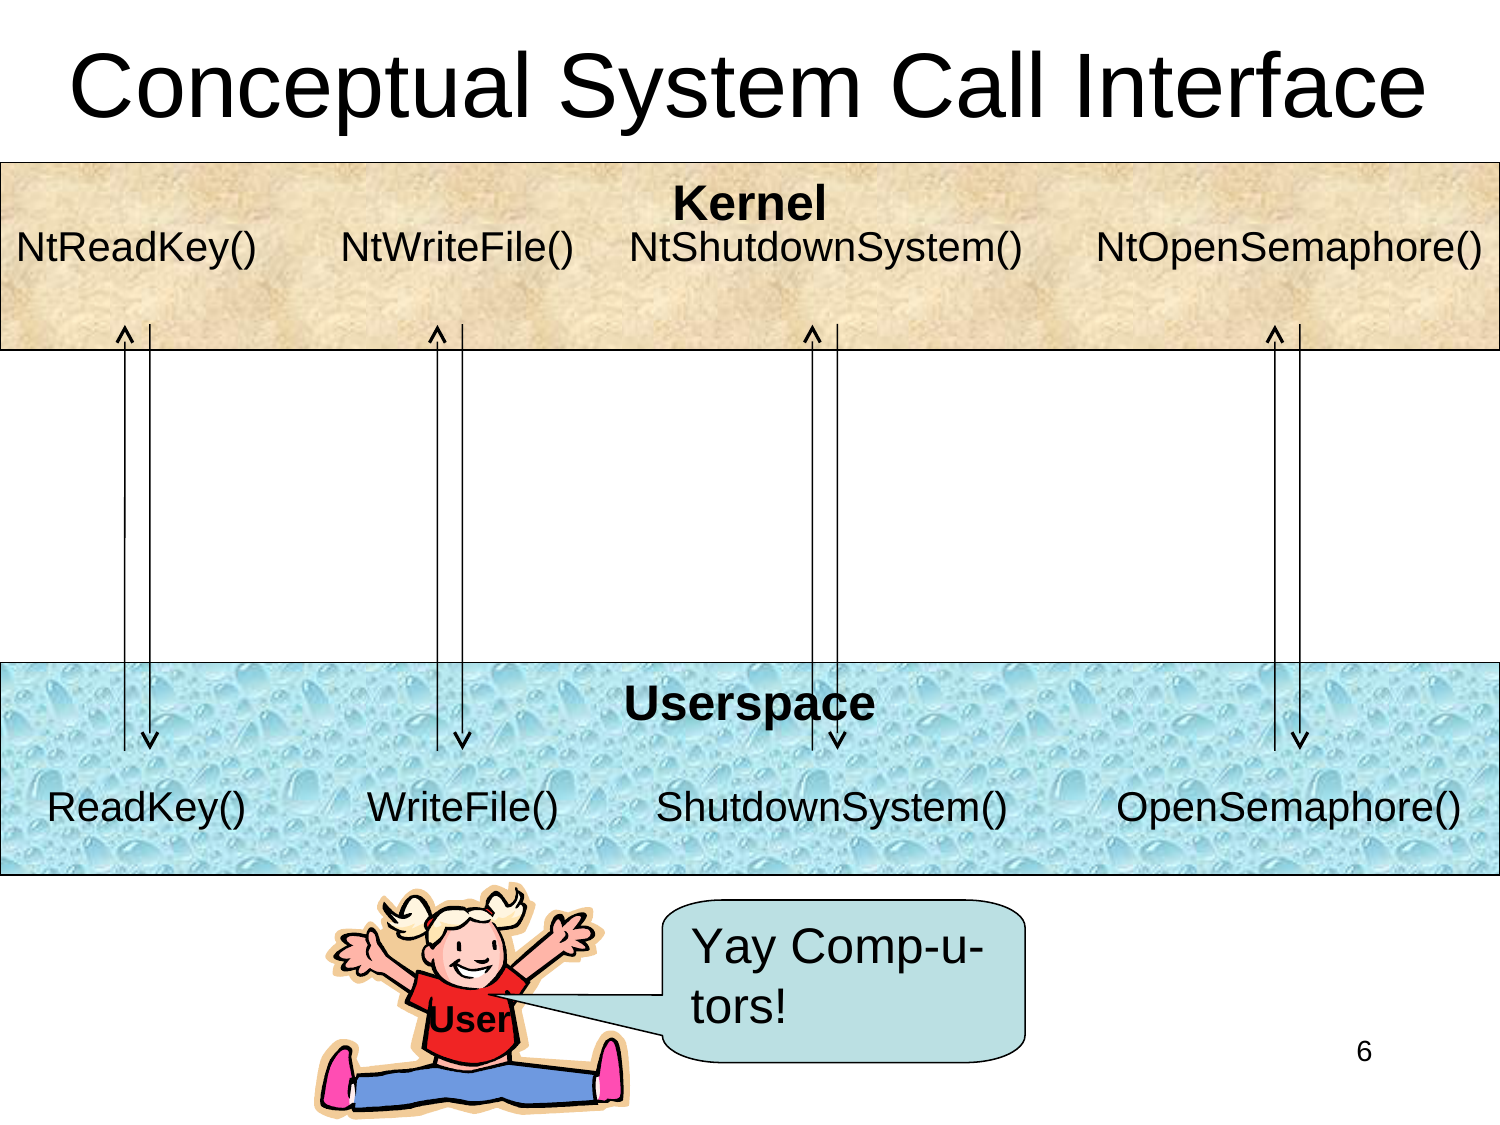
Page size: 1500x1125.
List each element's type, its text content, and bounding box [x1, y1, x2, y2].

text_box NtReadKey() [1, 212, 273, 278]
text_box OpenSemaphore() [1101, 771, 1478, 838]
text_box NtShutdownSystem() [614, 212, 1039, 278]
text_box NtWriteFile() [325, 212, 590, 278]
text_box ShutdownSystem() [640, 771, 1024, 838]
text_box Kernel [0, 162, 1500, 350]
text_box NtOpenSemaphore() [1080, 212, 1499, 278]
text_box WriteFile() [352, 771, 575, 838]
title Conceptual System Call Interface [0, 0, 1500, 162]
text_box Yay Comp-u-tors! [488, 900, 1026, 1063]
text_box <number> [1074, 1025, 1388, 1101]
picture [312, 877, 636, 1125]
text_box ReadKey() [31, 771, 262, 838]
text_box User [413, 987, 527, 1048]
text_box Userspace [0, 662, 1500, 875]
